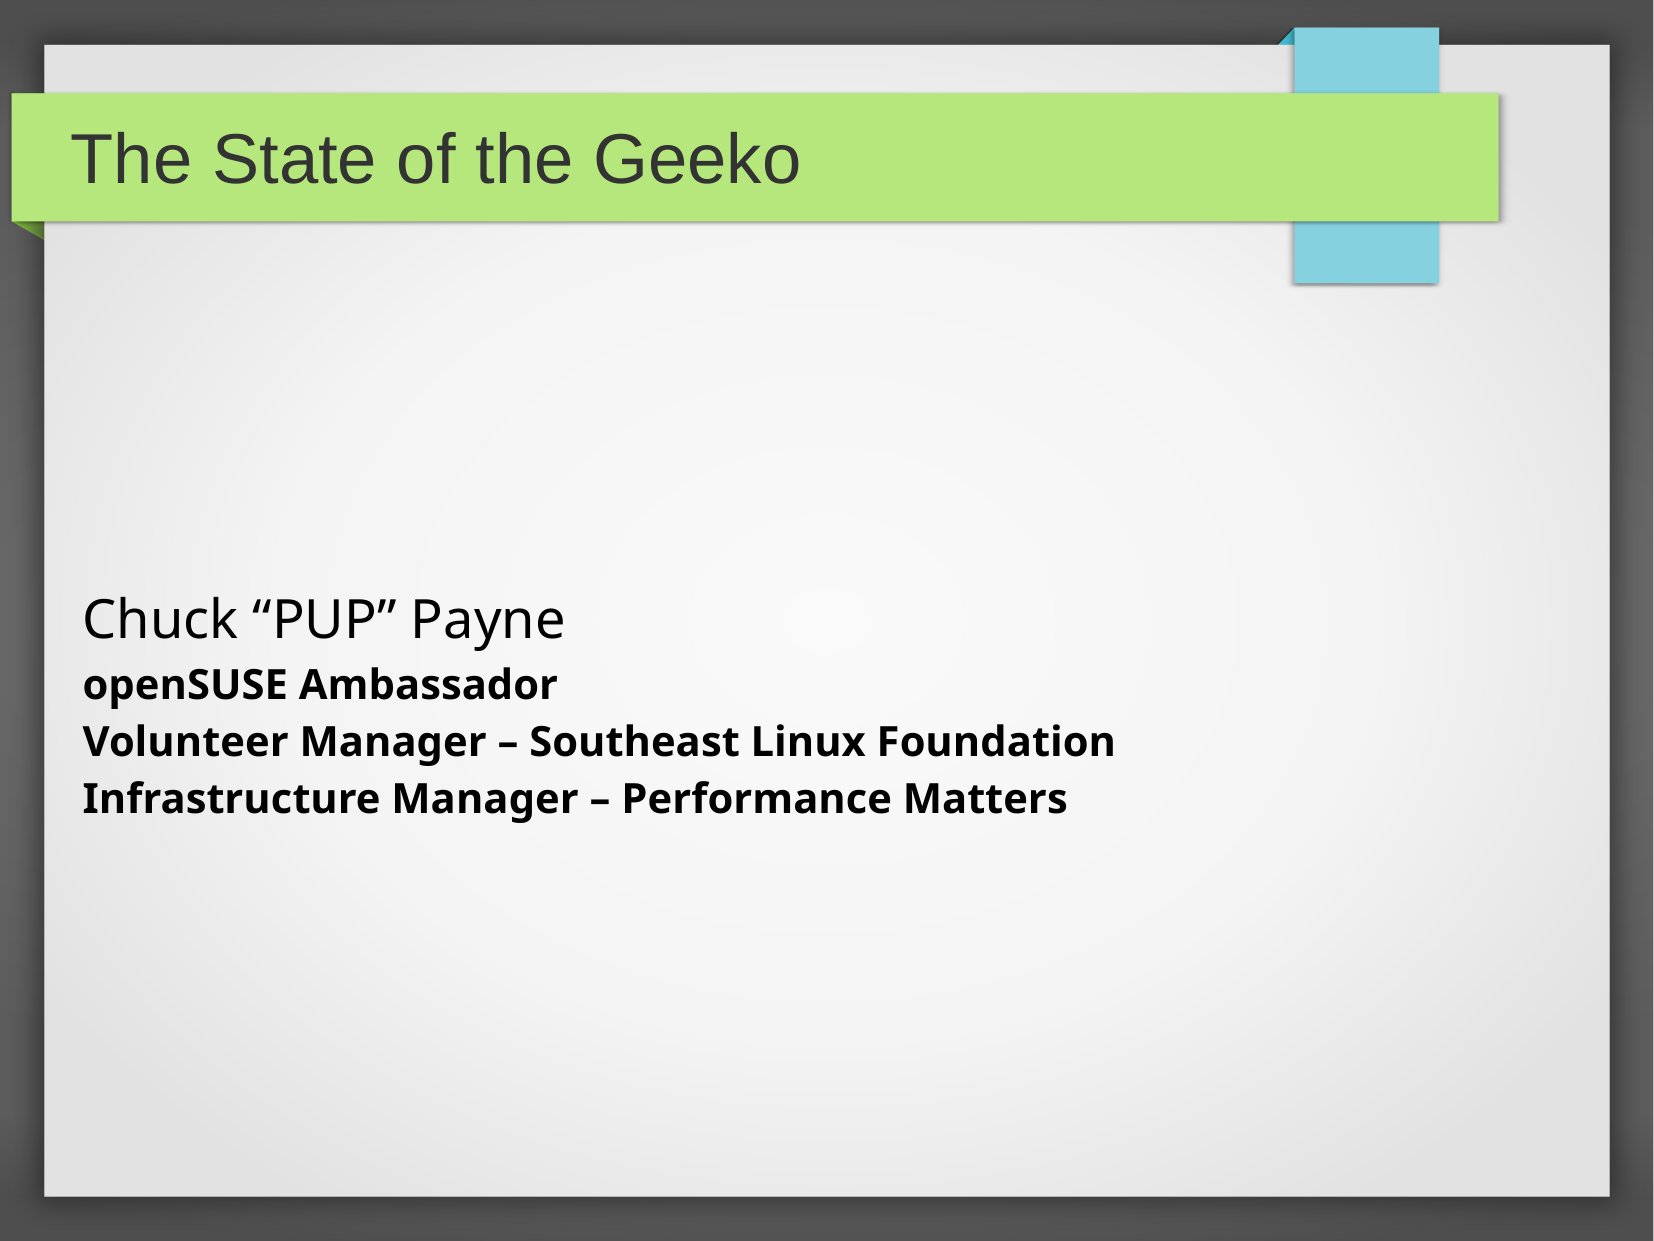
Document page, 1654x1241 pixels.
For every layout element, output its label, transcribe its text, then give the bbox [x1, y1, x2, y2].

title The State of the Geeko [70, 106, 1229, 213]
picture [0, 0, 1654, 1241]
subtitle Chuck “PUP” Payne openSUSE Ambassador Volunteer Manager – Southeast Linux Foundation Infrastructure Manager – Performance Matters [82, 343, 1538, 1063]
